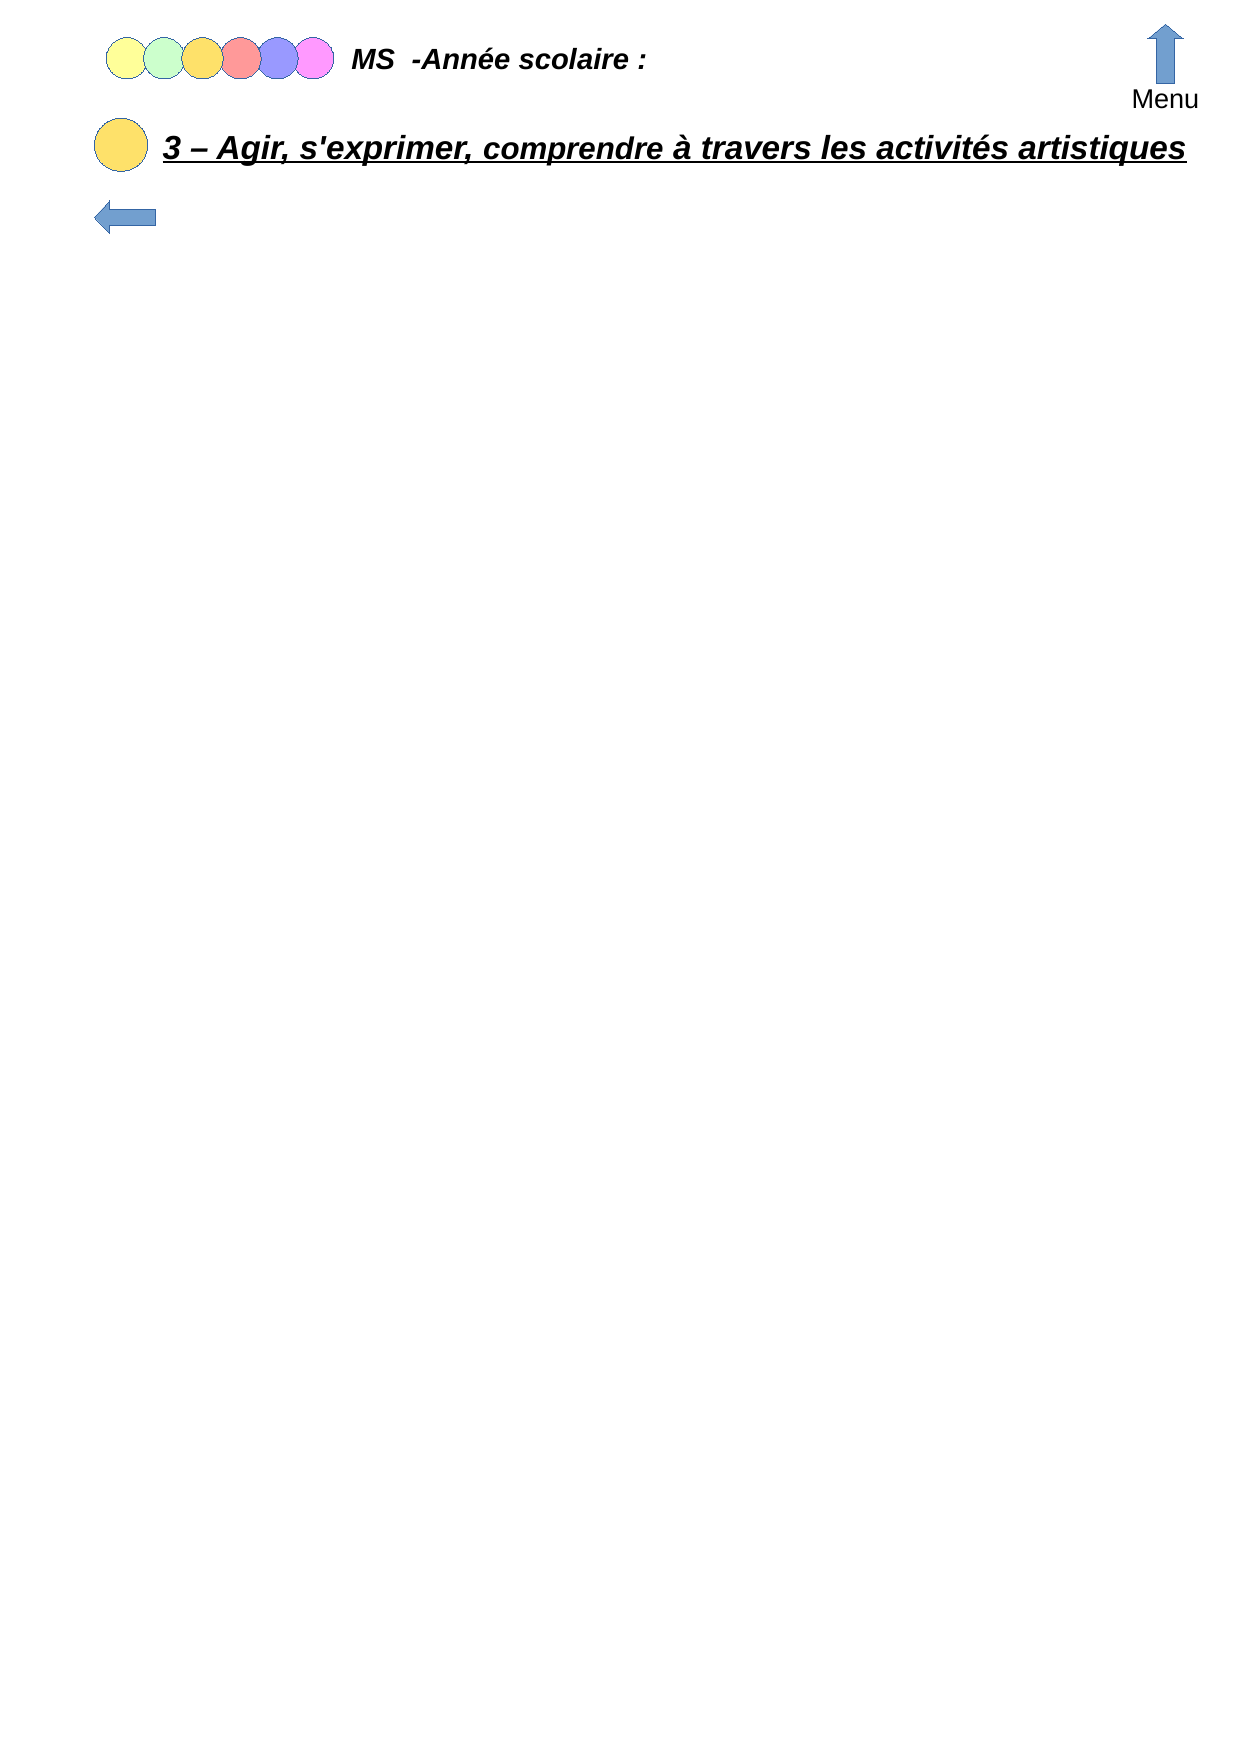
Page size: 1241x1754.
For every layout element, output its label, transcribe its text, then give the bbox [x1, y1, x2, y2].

text_box [94, 118, 148, 172]
text_box [94, 200, 156, 234]
text_box Menu [1147, 24, 1184, 84]
text_box 3 – Agir, s'exprimer, comprendre à travers les activités artistiques [147, 121, 1211, 178]
text_box [106, 37, 334, 79]
text_box MS -Année scolaire : [336, 35, 1058, 86]
